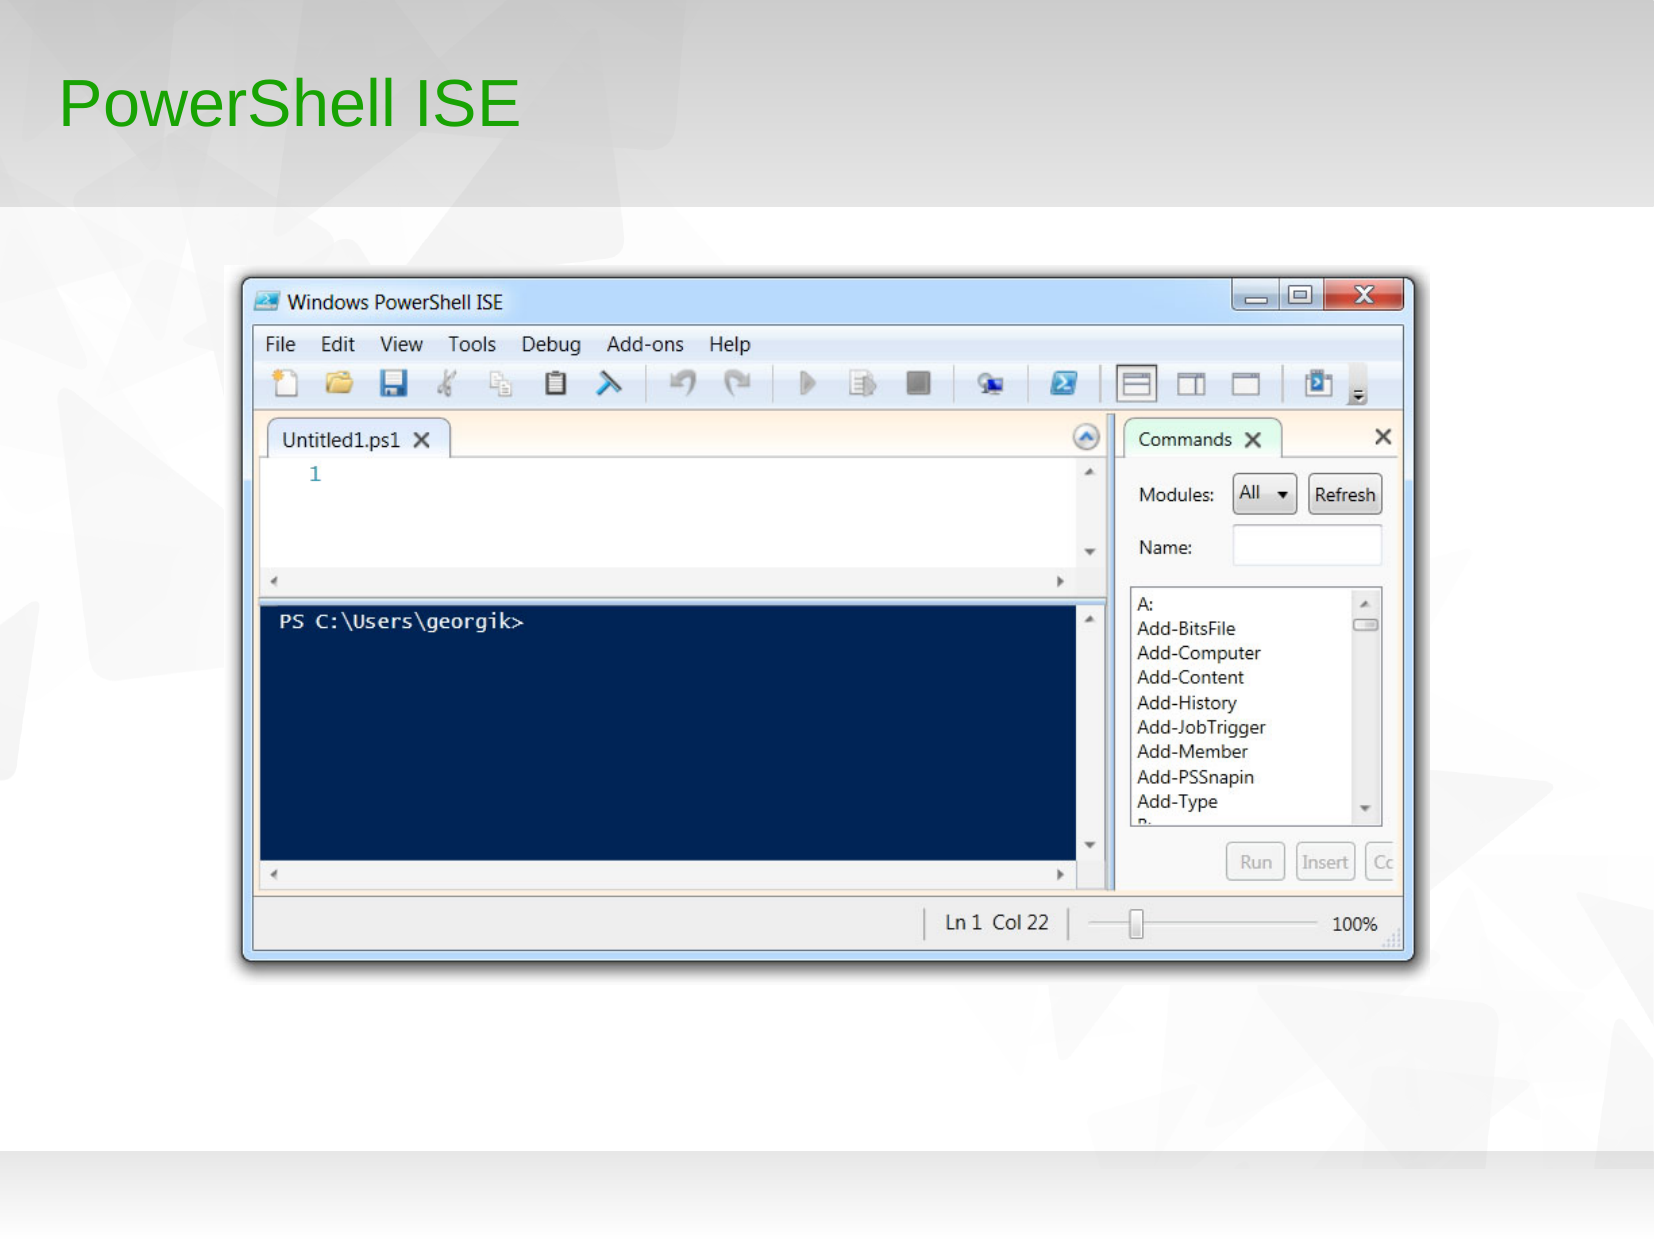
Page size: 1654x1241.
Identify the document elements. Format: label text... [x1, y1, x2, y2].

picture [0, 0, 1654, 1169]
title PowerShell ISE [59, 29, 1595, 178]
